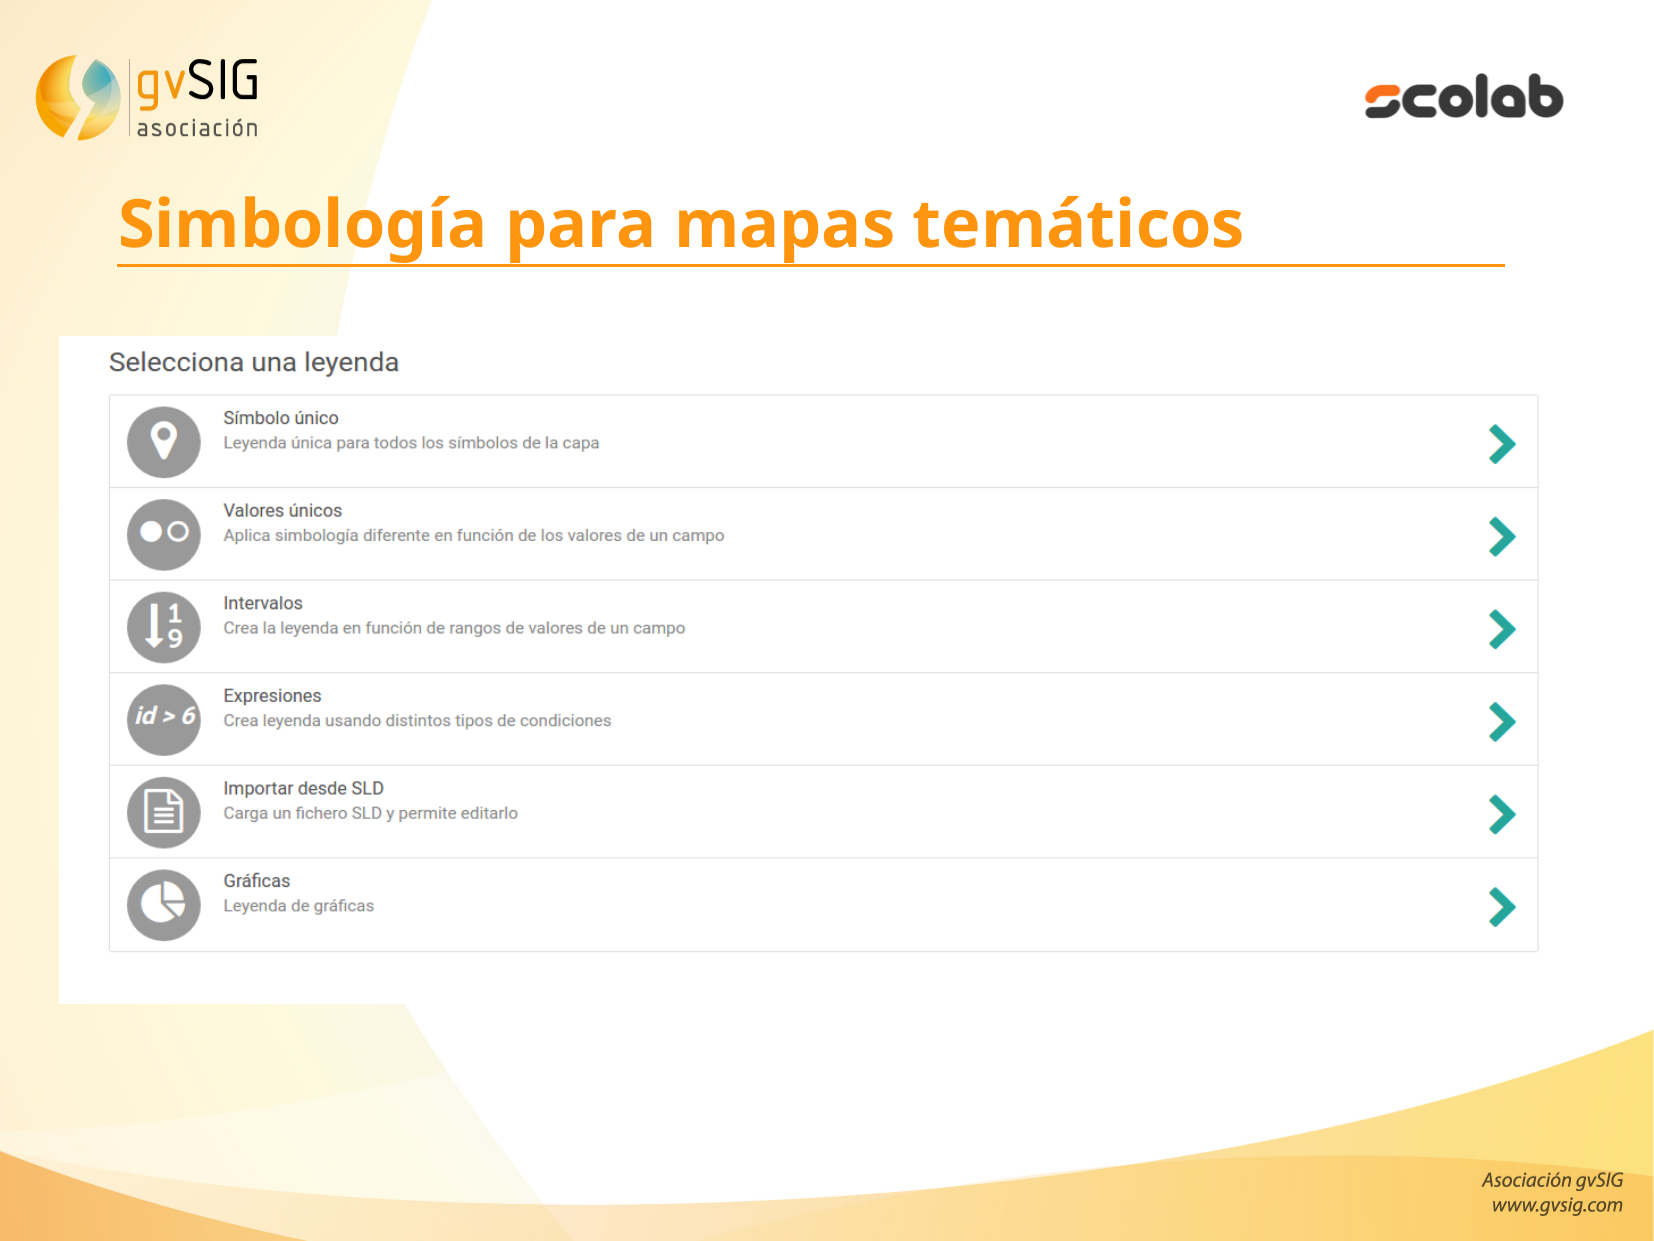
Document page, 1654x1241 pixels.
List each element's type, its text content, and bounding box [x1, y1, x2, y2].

title Simbología para mapas temáticos [118, 117, 1607, 325]
picture [0, 0, 1654, 1241]
